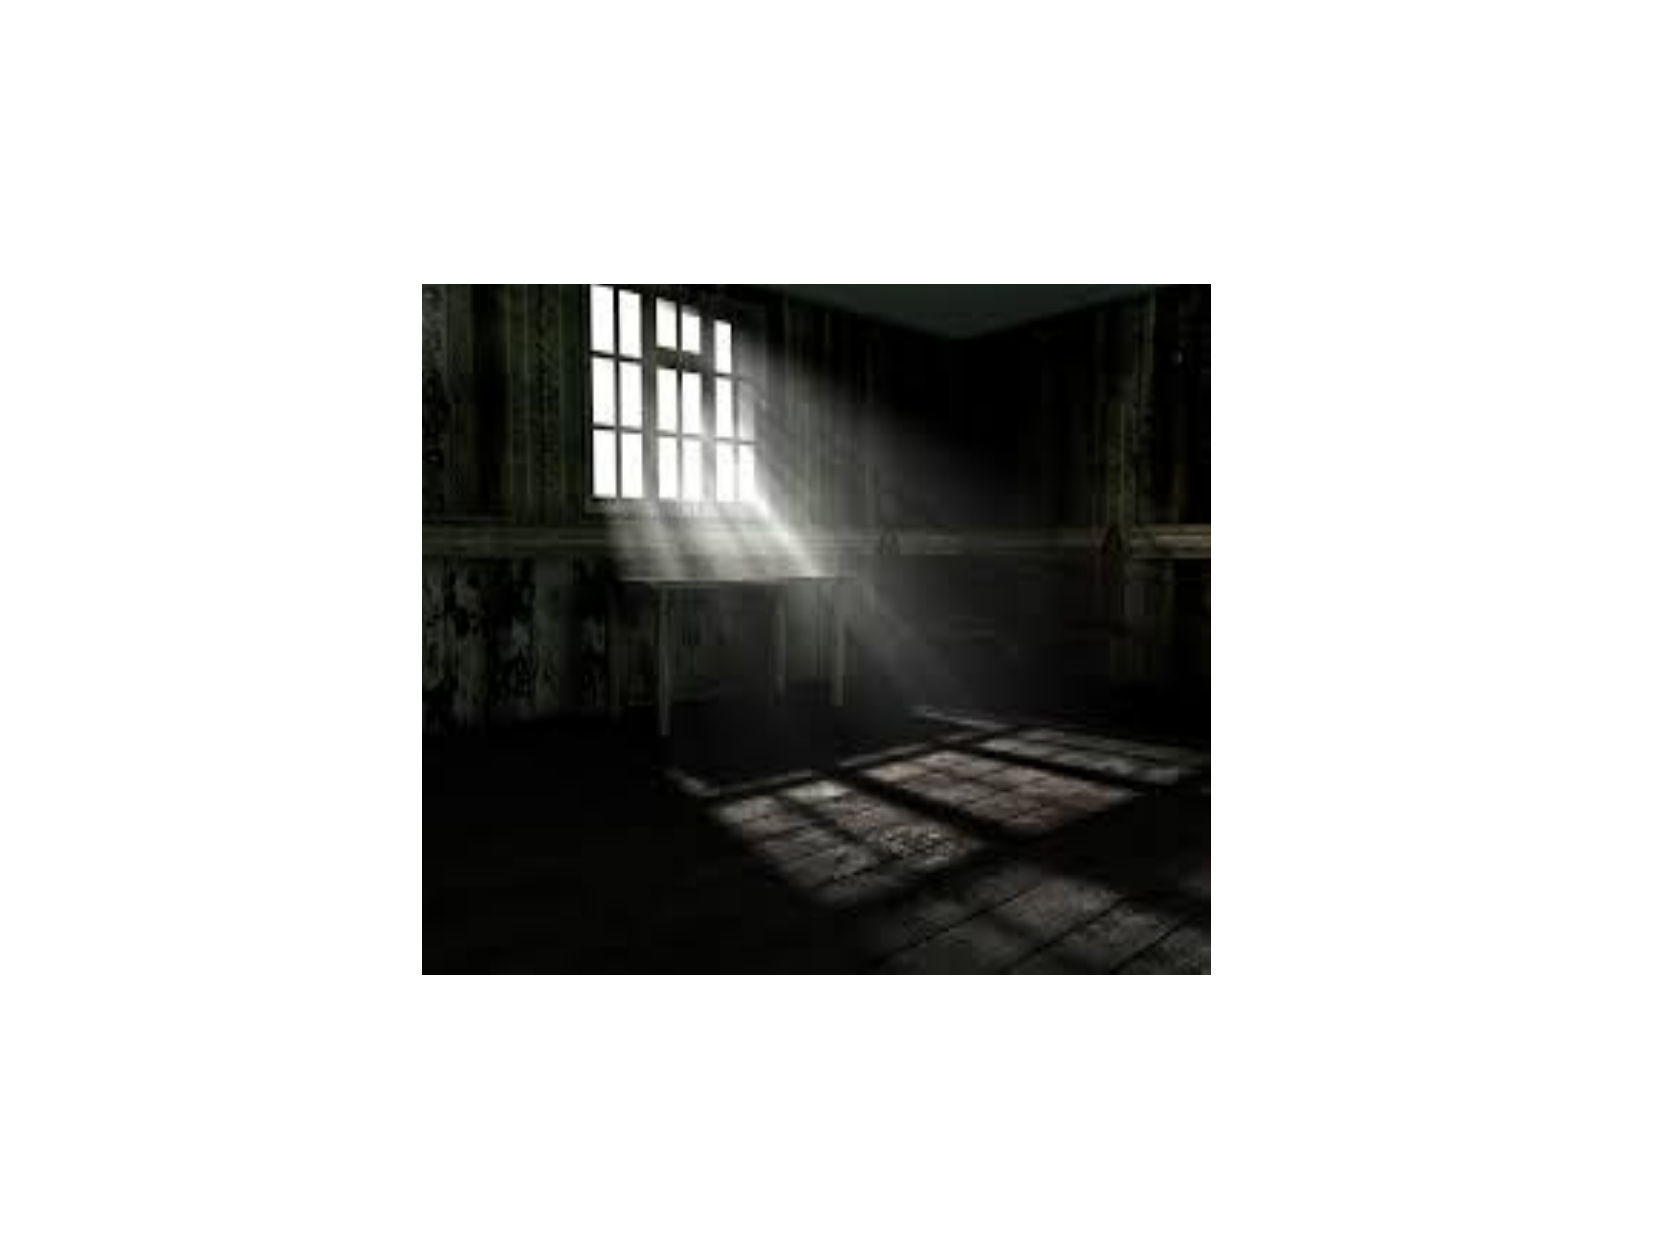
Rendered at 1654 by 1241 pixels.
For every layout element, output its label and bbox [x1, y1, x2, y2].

picture [422, 284, 1211, 975]
